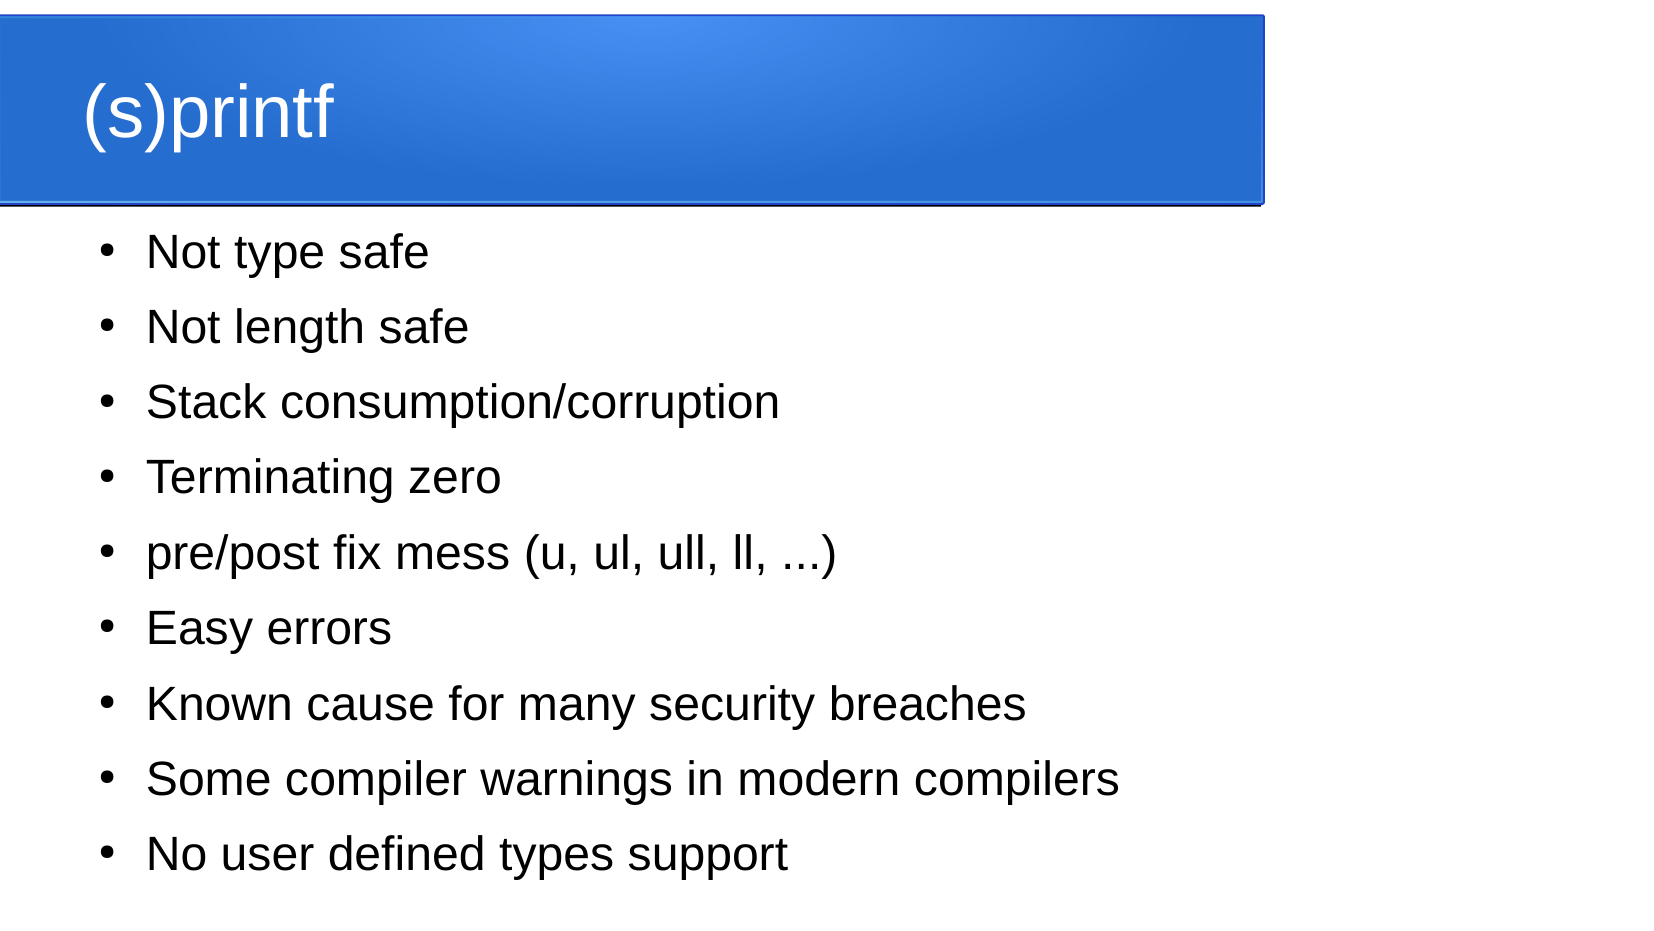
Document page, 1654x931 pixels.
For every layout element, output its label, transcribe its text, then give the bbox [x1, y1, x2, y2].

list Not type safe Not length safe Stack consumption/corruption Terminating zero pre/post fix mess (u, ul, ull, ll, ...) Easy errors Known cause for many security breaches Some compiler warnings in modern compilers No user defined types support [82, 224, 1591, 886]
title (s)printf [82, 35, 1235, 189]
